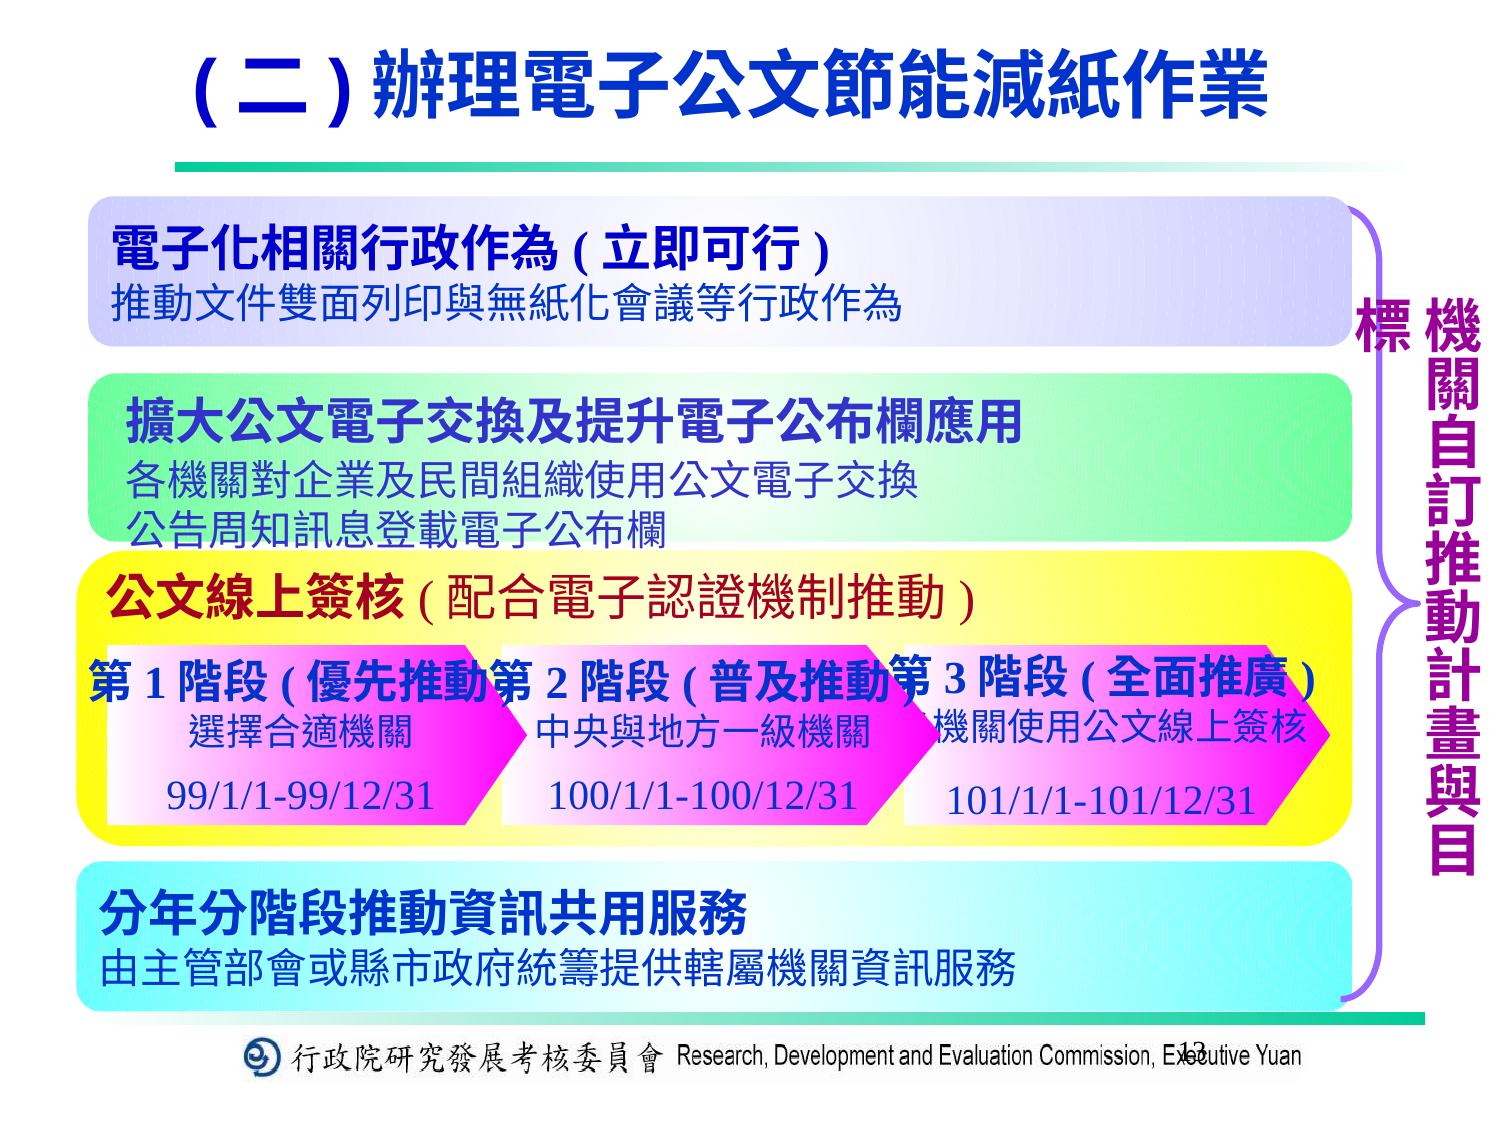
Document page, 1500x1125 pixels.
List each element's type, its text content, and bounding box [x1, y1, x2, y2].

title (二)辦理電子公文節能減紙作業 [76, 7, 1388, 158]
text_box [1162, 1012, 1476, 1101]
text_box 第3階段(全面推廣) 各機關使用公文線上簽核 101/1/1-101/12/31 [904, 645, 1331, 826]
text_box 擴大公文電子交換及提升電子公布欄應用 各機關對企業及民間組織使用公文電子交換 公告周知訊息登載電子公布欄 [88, 373, 1353, 542]
text_box 機關自訂推動計畫與目標 [1393, 281, 1495, 941]
text_box 第1階段(優先推動) 選擇合適機關 99/1/1-99/12/31 [107, 645, 528, 826]
text_box 電子化相關行政作為(立即可行) 推動文件雙面列印與無紙化會議等行政作為 [88, 196, 1353, 347]
text_box 公文線上簽核(配合電子認證機制推動) [76, 550, 1353, 847]
text_box 第2階段(普及推動) 中央與地方一級機關 100/1/1-100/12/31 [502, 645, 942, 826]
text_box 分年分階段推動資訊共用服務 由主管部會或縣市政府統籌提供轄屬機關資訊服務 [76, 861, 1353, 1012]
